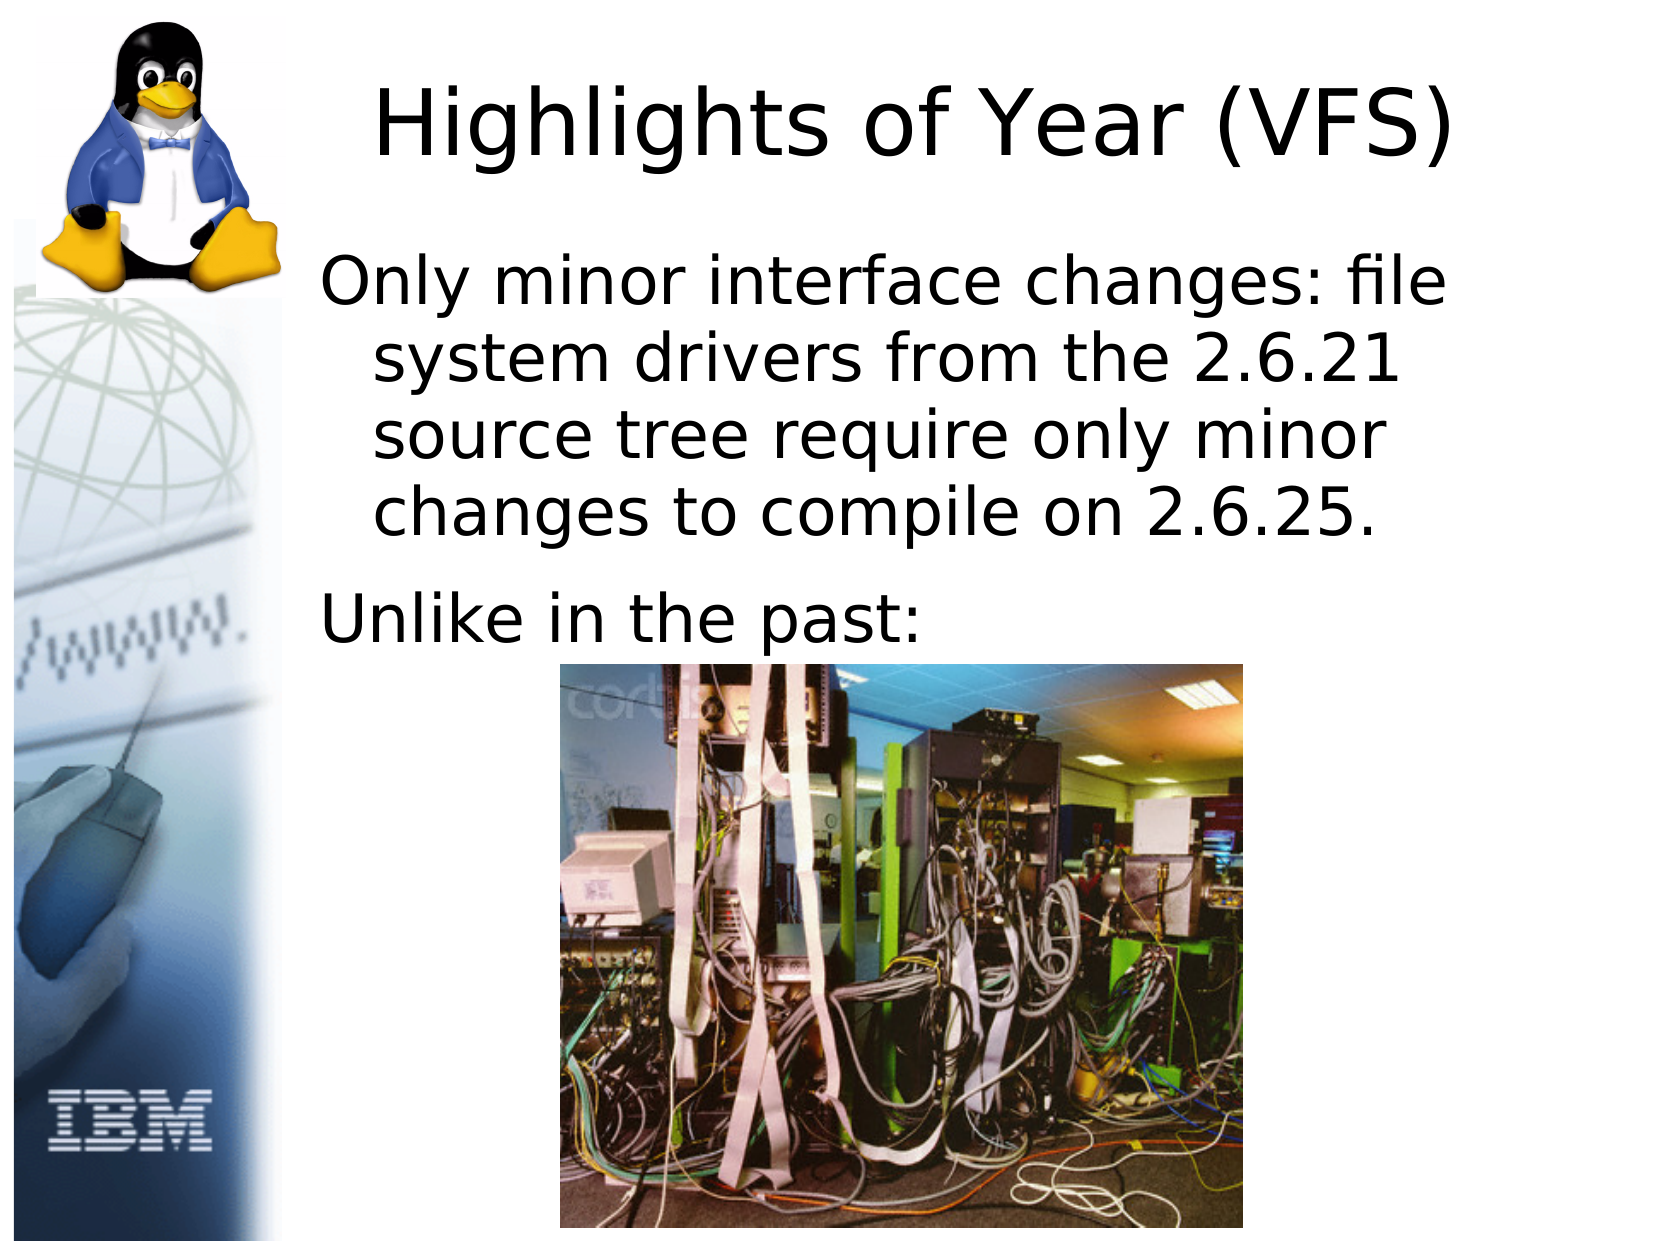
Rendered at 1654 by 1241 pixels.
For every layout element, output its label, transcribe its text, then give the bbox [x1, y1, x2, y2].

picture [560, 664, 1243, 1228]
list Only minor interface changes: file system drivers from the 2.6.21 source tree require only minor changes to compile on 2.6.25. Unlike in the past: [301, 243, 1520, 1182]
title Highlights of Year (VFS) [301, 39, 1528, 209]
